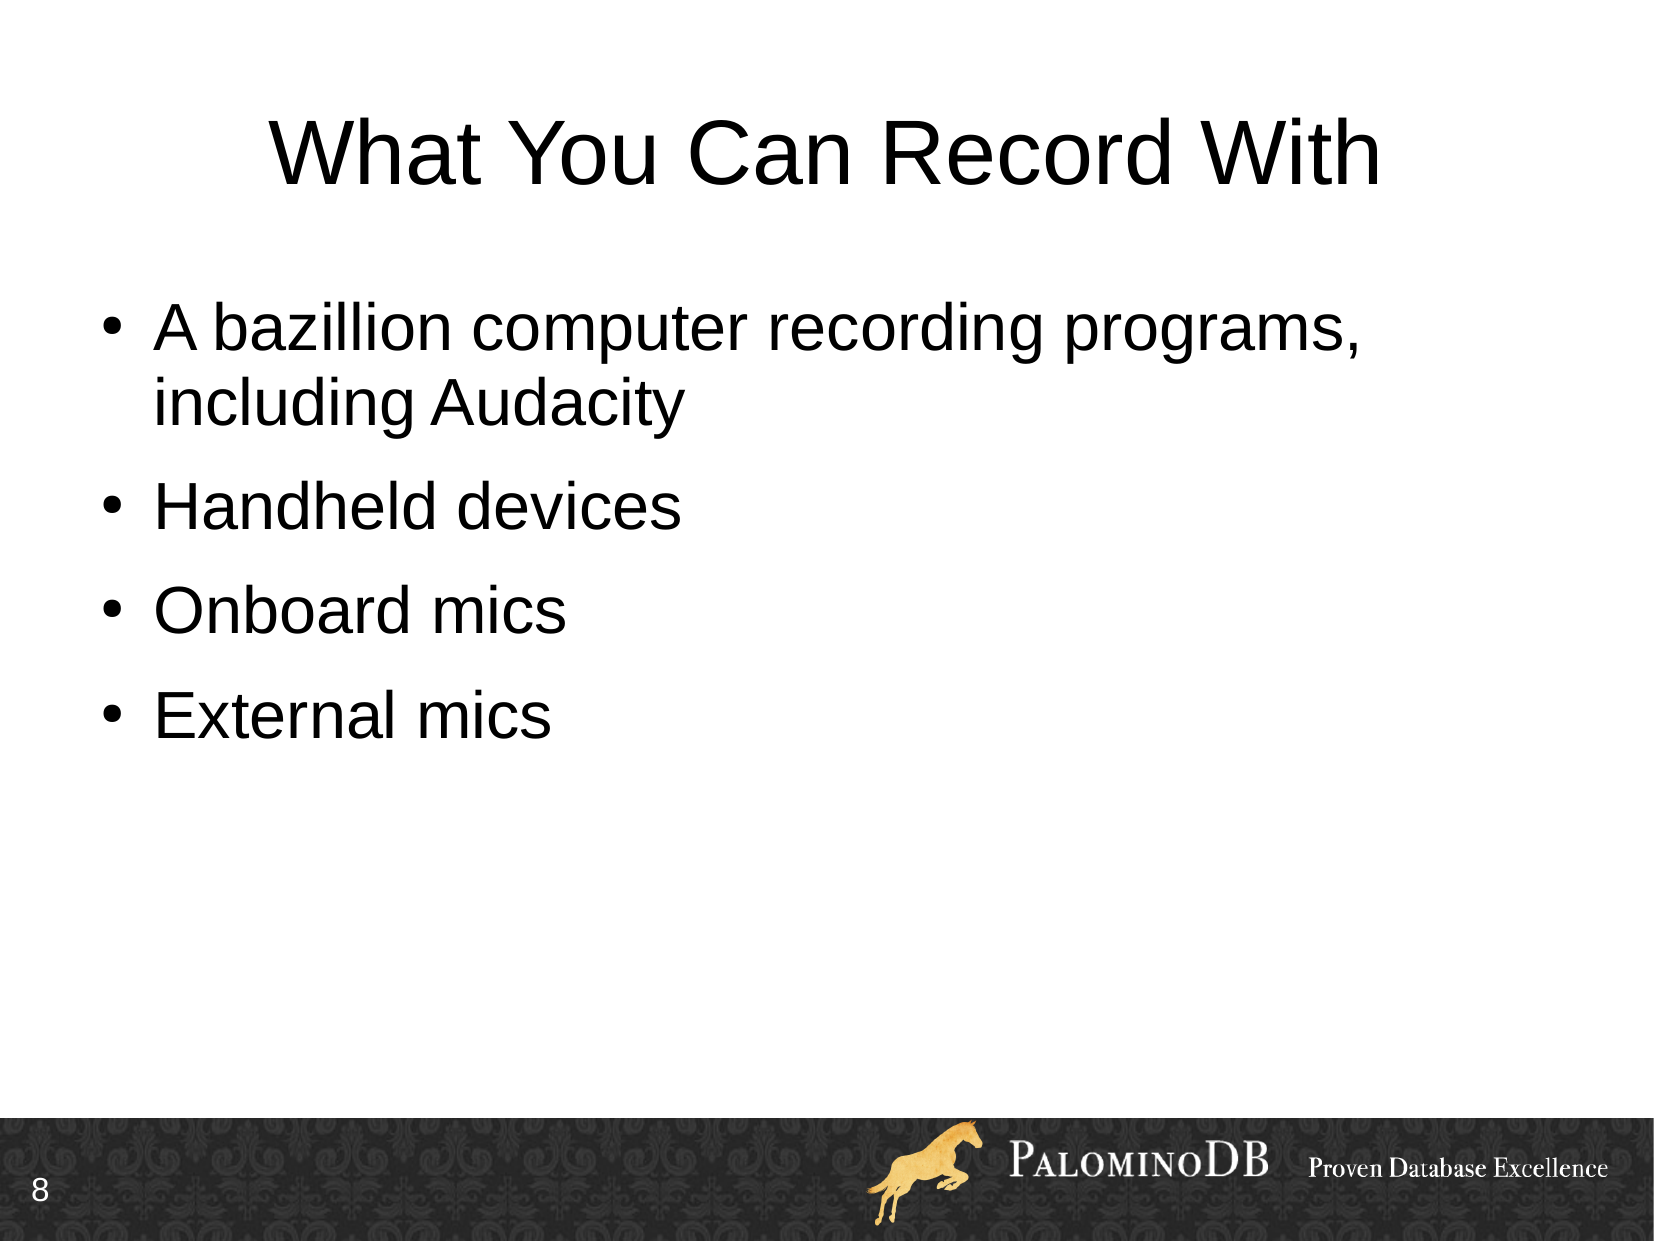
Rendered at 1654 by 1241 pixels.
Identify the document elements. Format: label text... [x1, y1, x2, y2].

picture [0, 1109, 1654, 1241]
list A bazillion computer recording programs, including Audacity Handheld devices Onboard mics External mics [82, 290, 1571, 1109]
title What You Can Record With [82, 49, 1571, 257]
